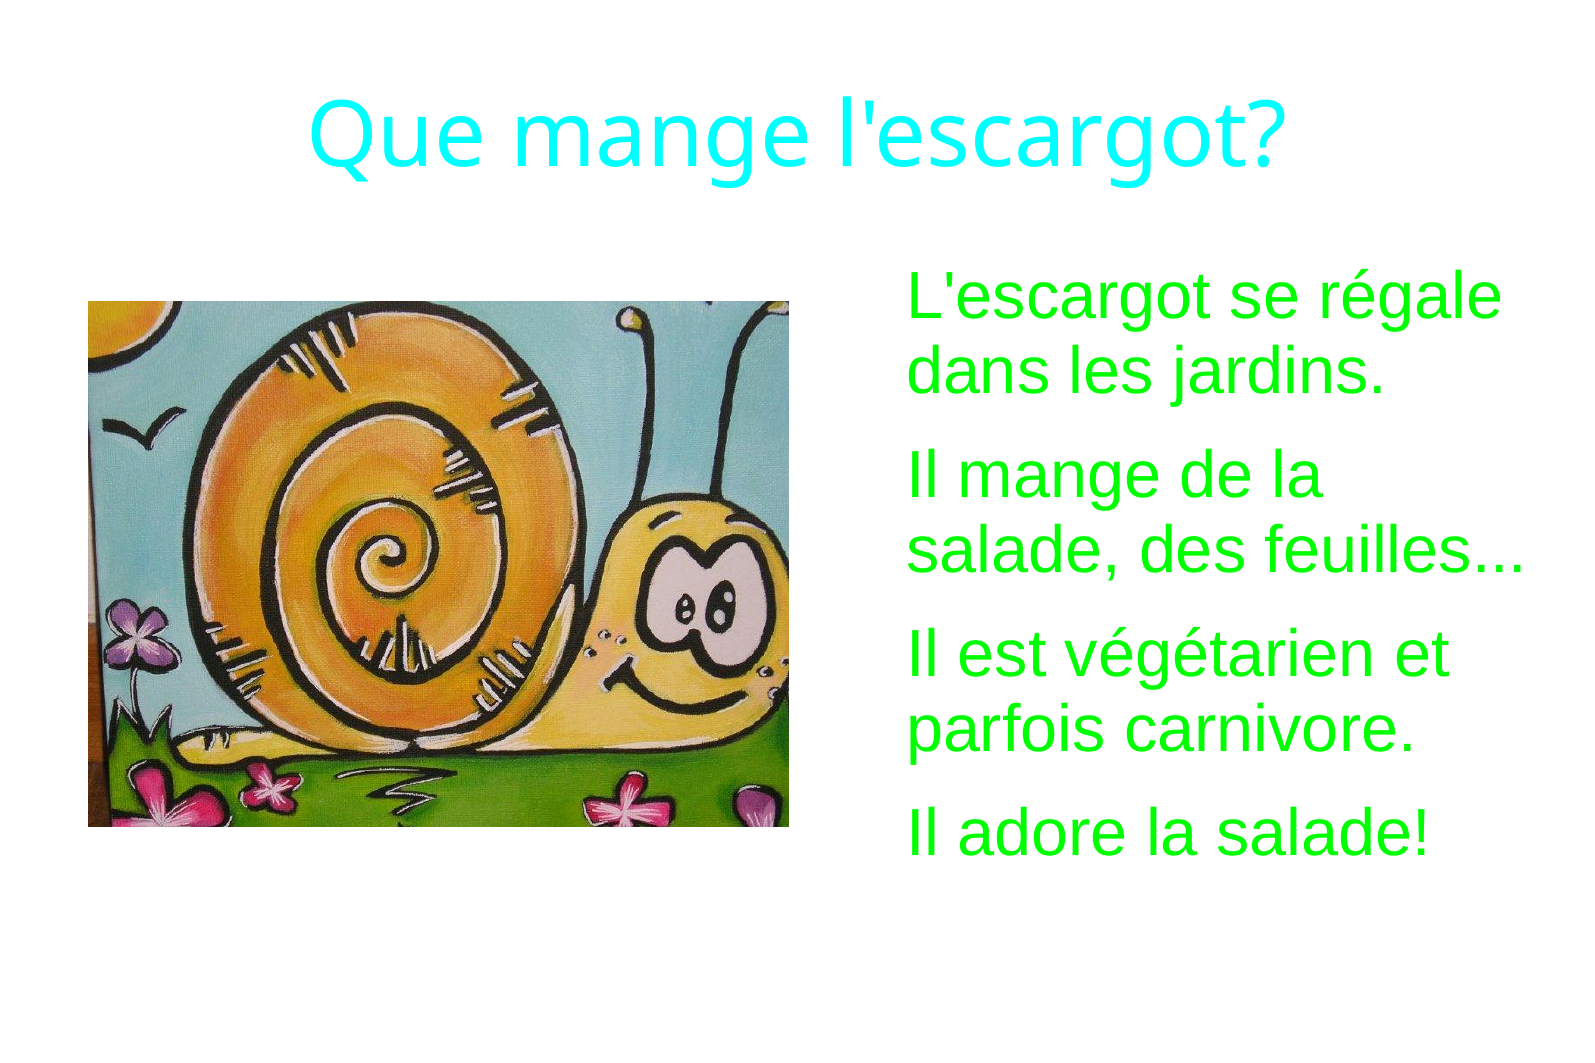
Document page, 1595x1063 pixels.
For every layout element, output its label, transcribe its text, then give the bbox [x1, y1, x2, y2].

title Que mange l'escargot? [79, 13, 1515, 249]
picture [88, 301, 789, 827]
list L'escargot se régale dans les jardins. Il mange de la salade, des feuilles... Il est végétarien et parfois carnivore. Il adore la salade! [835, 258, 1536, 945]
